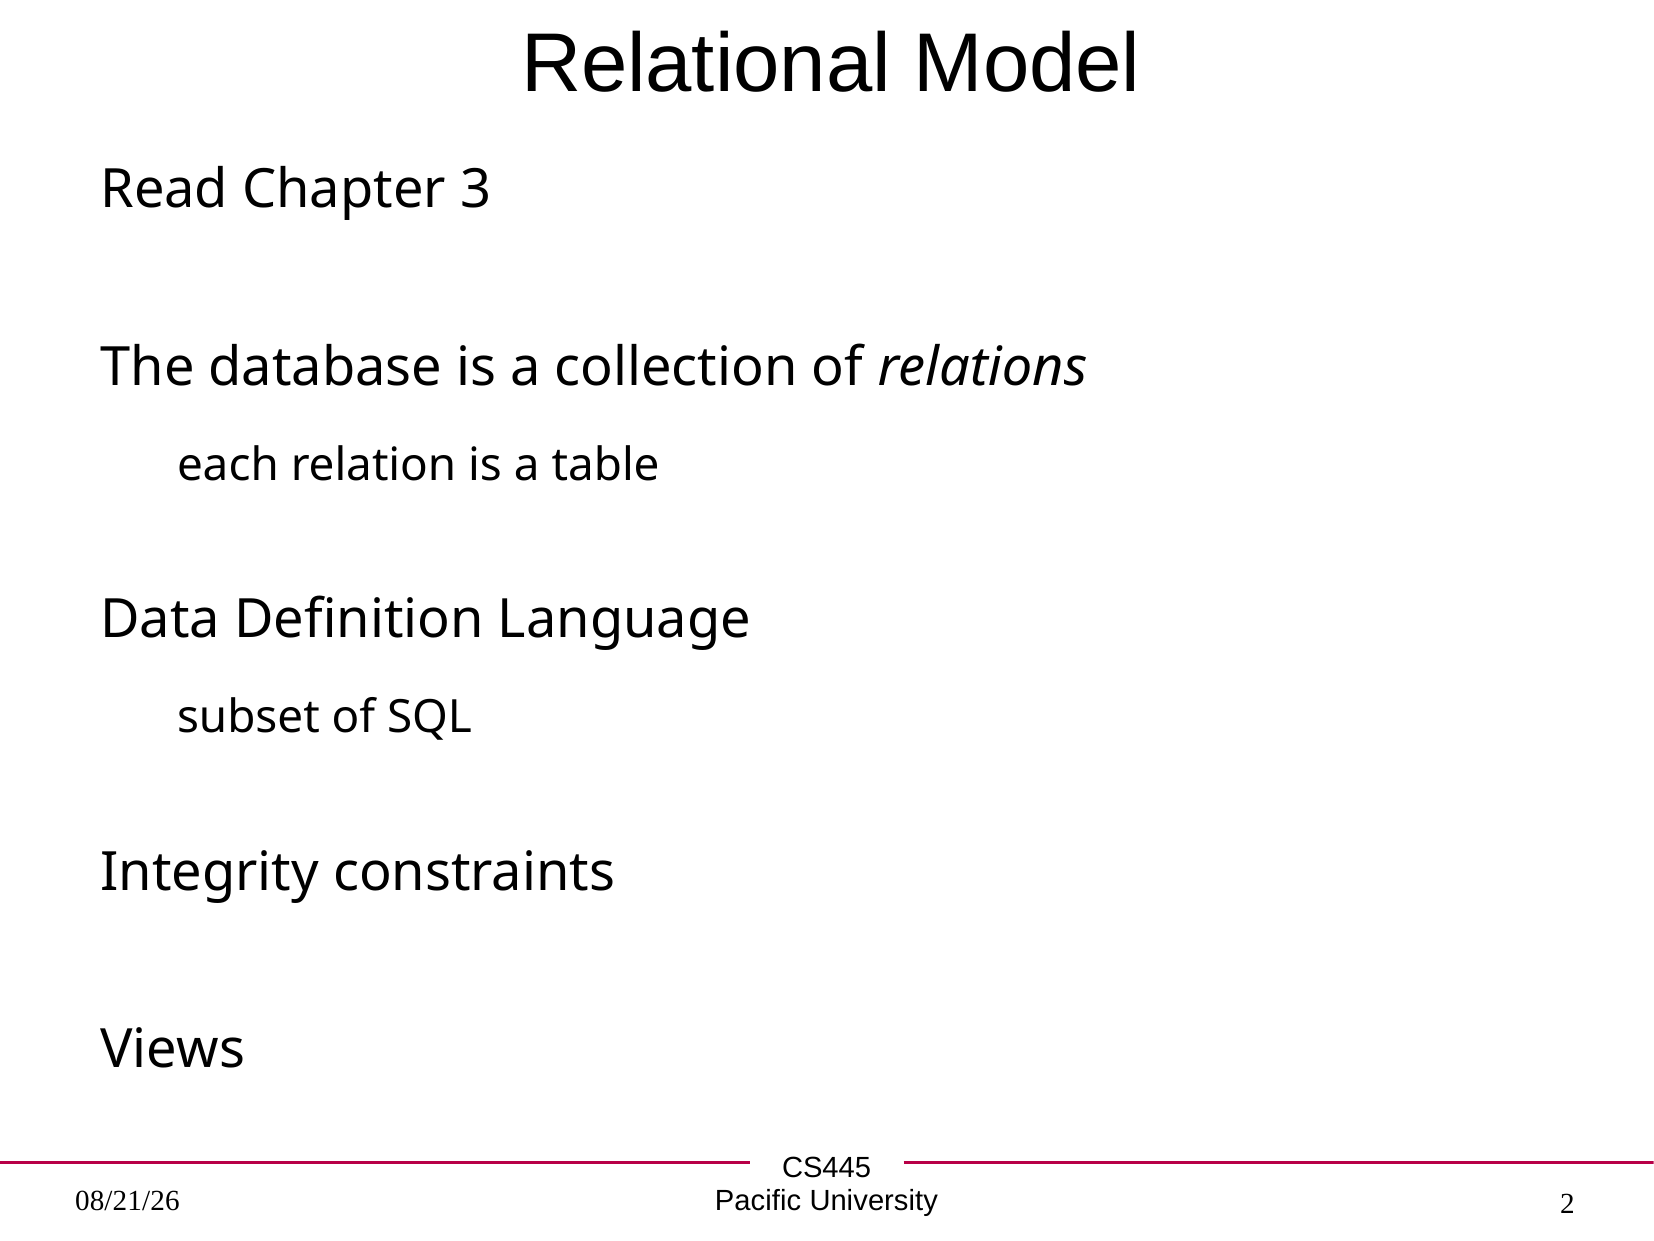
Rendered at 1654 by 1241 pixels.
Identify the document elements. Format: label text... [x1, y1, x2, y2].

list Read Chapter 3 The database is a collection of relations each relation is a table Data Definition Language subset of SQL Integrity constraints Views [82, 150, 1571, 1111]
title Relational Model [86, 11, 1576, 113]
